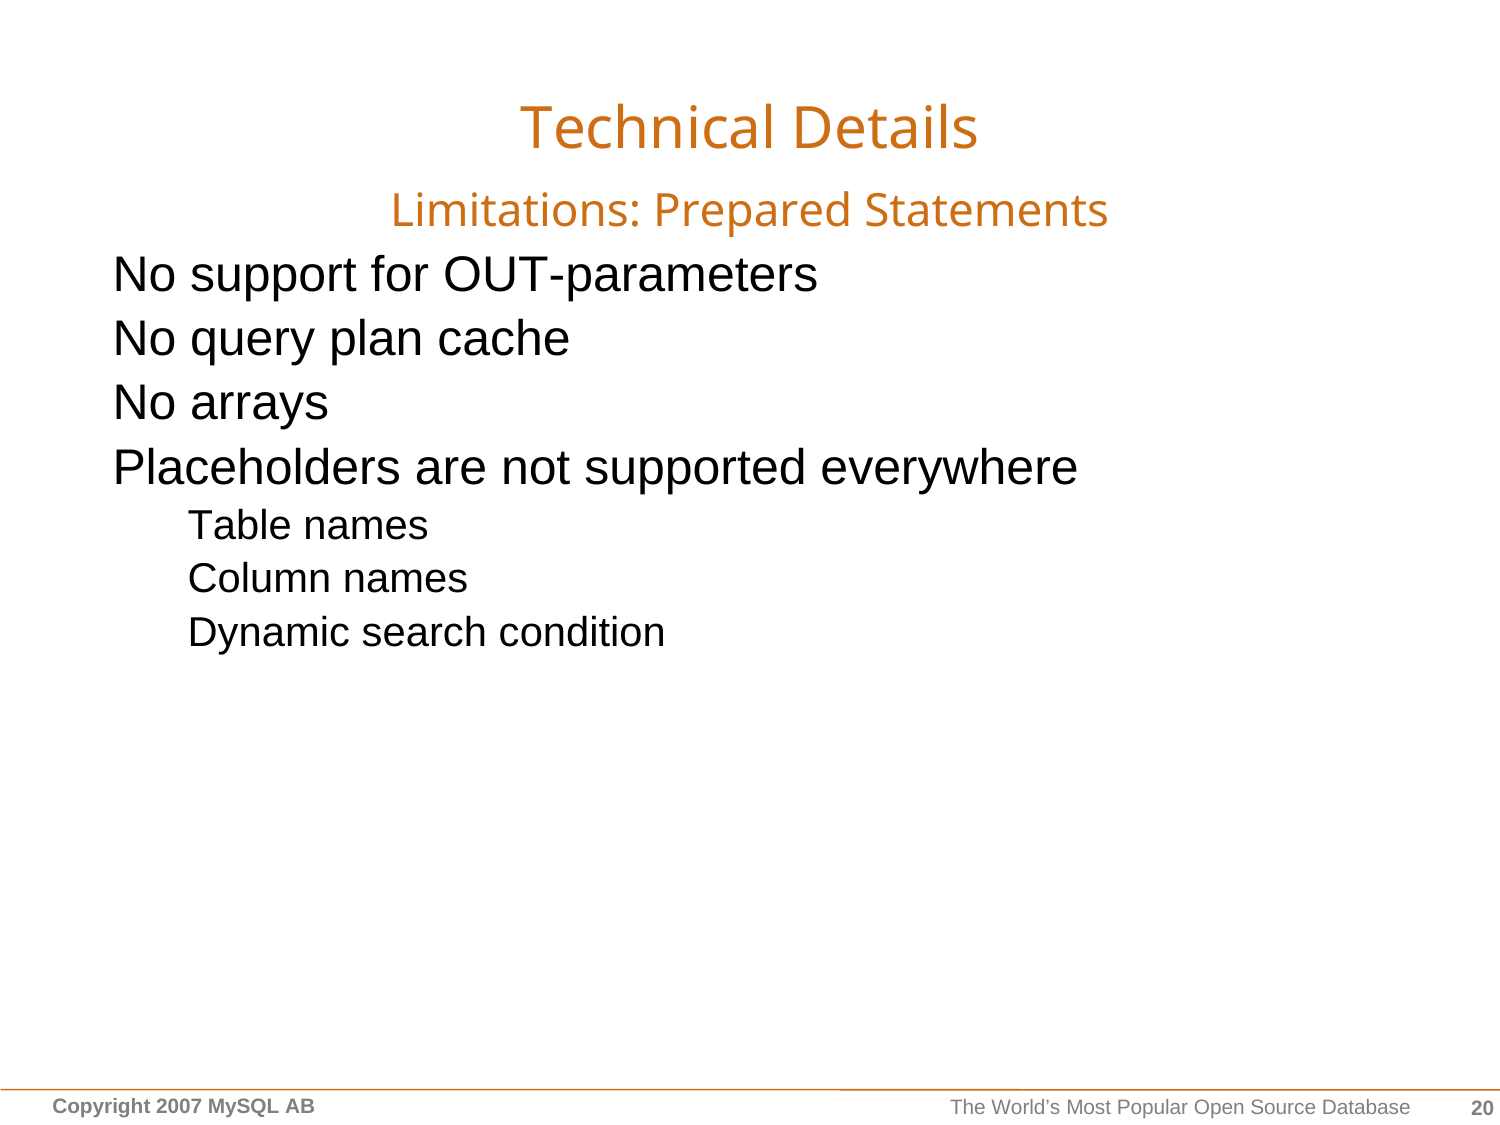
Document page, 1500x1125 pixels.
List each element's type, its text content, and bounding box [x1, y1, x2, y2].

list No support for OUT-parameters No query plan cache No arrays Placeholders are not supported everywhere Table names Column names Dynamic search condition [112, 249, 1388, 661]
title Technical Details Limitations: Prepared Statements [0, 77, 1500, 236]
